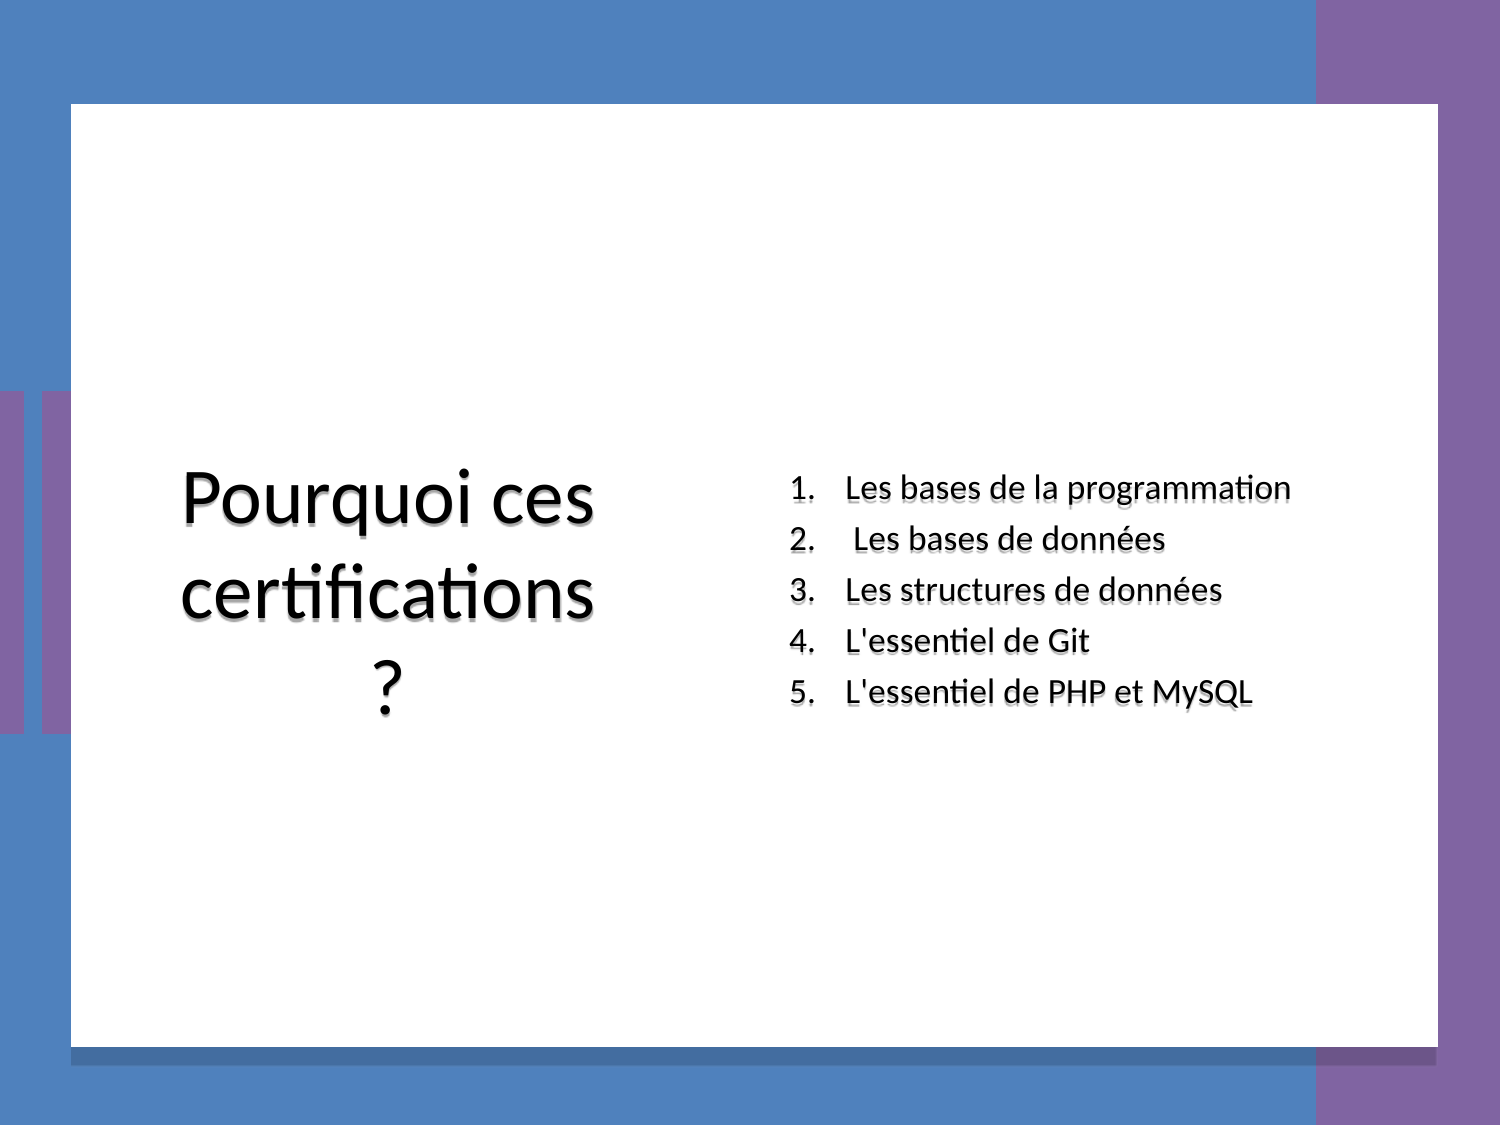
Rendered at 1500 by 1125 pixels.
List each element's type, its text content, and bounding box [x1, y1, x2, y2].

title Pourquoi ces certifications ? [141, 203, 636, 972]
text_box [0, 0, 1500, 1125]
list Les bases de la programmation Les bases de données Les structures de données L'essentiel de Git L'essentiel de PHP et MySQL [774, 203, 1386, 972]
